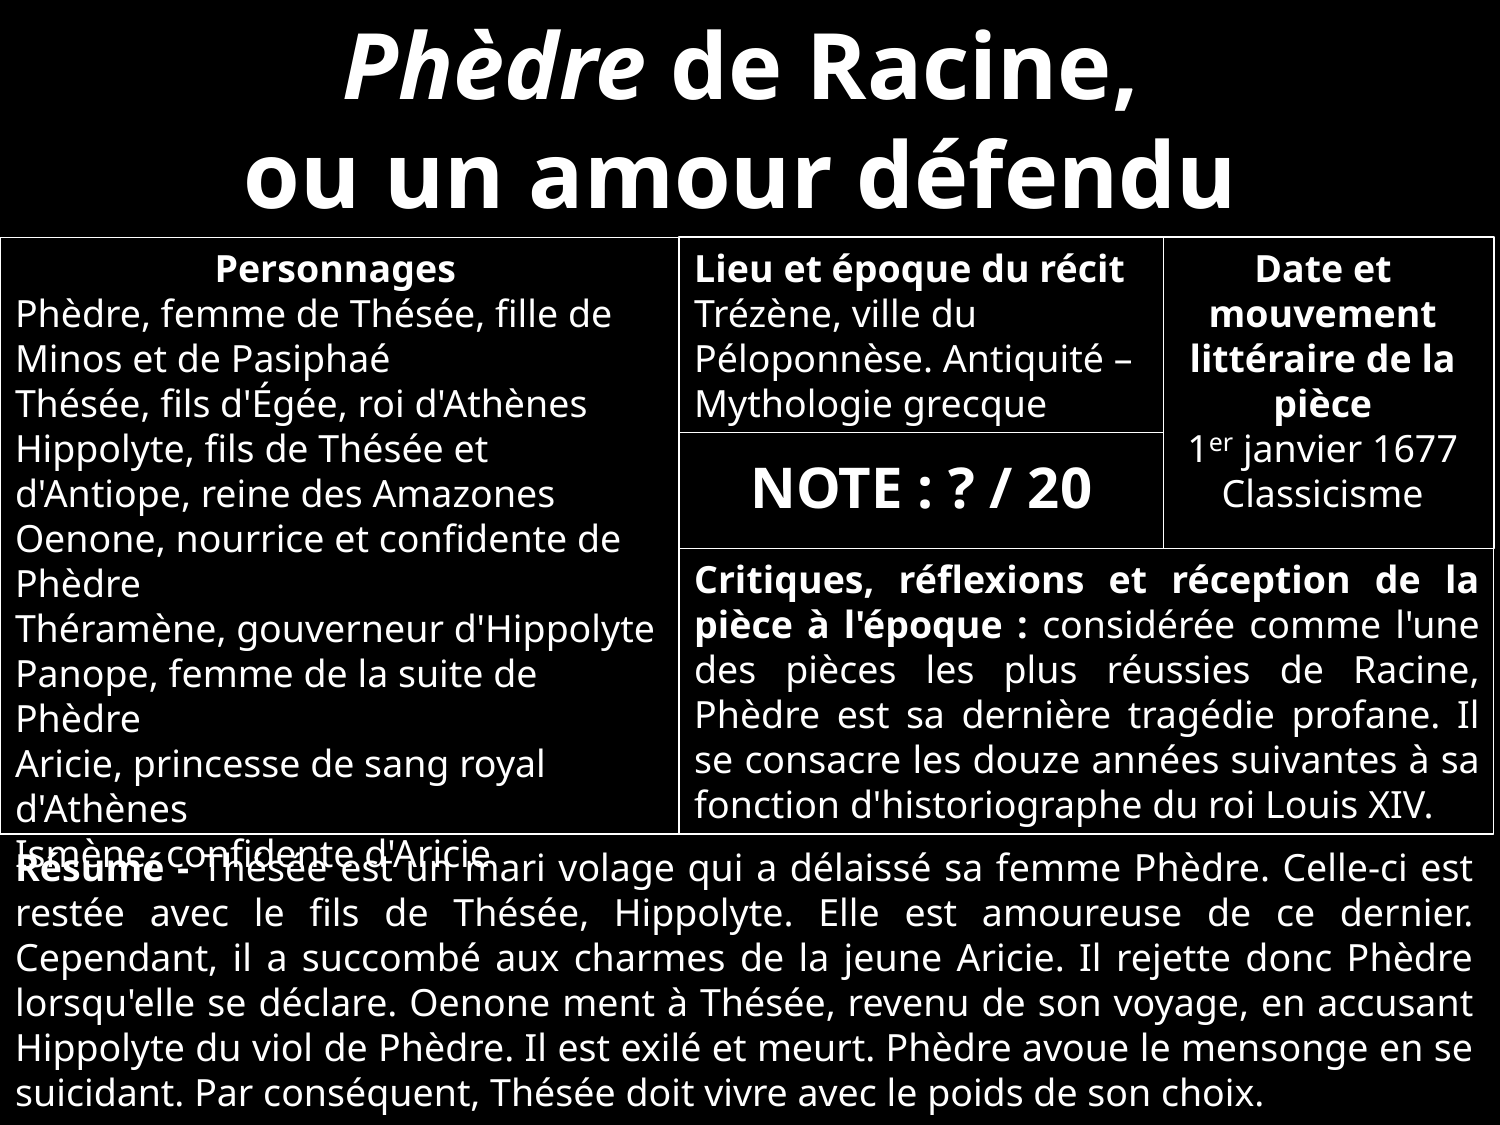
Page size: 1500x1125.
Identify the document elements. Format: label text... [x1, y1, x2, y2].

text_box NOTE : ? / 20 [679, 444, 1163, 527]
text_box Date et mouvement littéraire de la pièce 1er janvier 1677 Classicisme [1164, 238, 1482, 522]
text_box Personnages Phèdre, femme de Thésée, fille de Minos et de Pasiphaé Thésée, fils d'Égée, roi d'Athènes Hippolyte, fils de Thésée et d'Antiope, reine des Amazones Oenone, nourrice et confidente de Phèdre Théramène, gouverneur d'Hippolyte Panope, femme de la suite de Phèdre Aricie, princesse de sang royal d'Athènes Ismène, confidente d'Aricie [0, 237, 680, 835]
text_box Critiques, réflexions et réception de la pièce à l'époque : considérée comme l'une des pièces les plus réussies de Racine, Phèdre est sa dernière tragédie profane. Il se consacre les douze années suivantes à sa fonction d'historiographe du roi Louis XIV. [680, 549, 1493, 833]
text_box Lieu et époque du récit Trézène, ville du Péloponnèse. Antiquité – Mythologie grecque [679, 237, 1163, 432]
text_box Résumé - Thésée est un mari volage qui a délaissé sa femme Phèdre. Celle-ci est restée avec le fils de Thésée, Hippolyte. Elle est amoureuse de ce dernier. Cependant, il a succombé aux charmes de la jeune Aricie. Il rejette donc Phèdre lorsqu'elle se déclare. Oenone ment à Thésée, revenu de son voyage, en accusant Hippolyte du viol de Phèdre. Il est exilé et meurt. Phèdre avoue le mensonge en se suicidant. Par conséquent, Thésée doit vivre avec le poids de son choix. [0, 836, 1500, 1121]
text_box Phèdre de Racine, ou un amour défendu [0, 0, 1482, 235]
